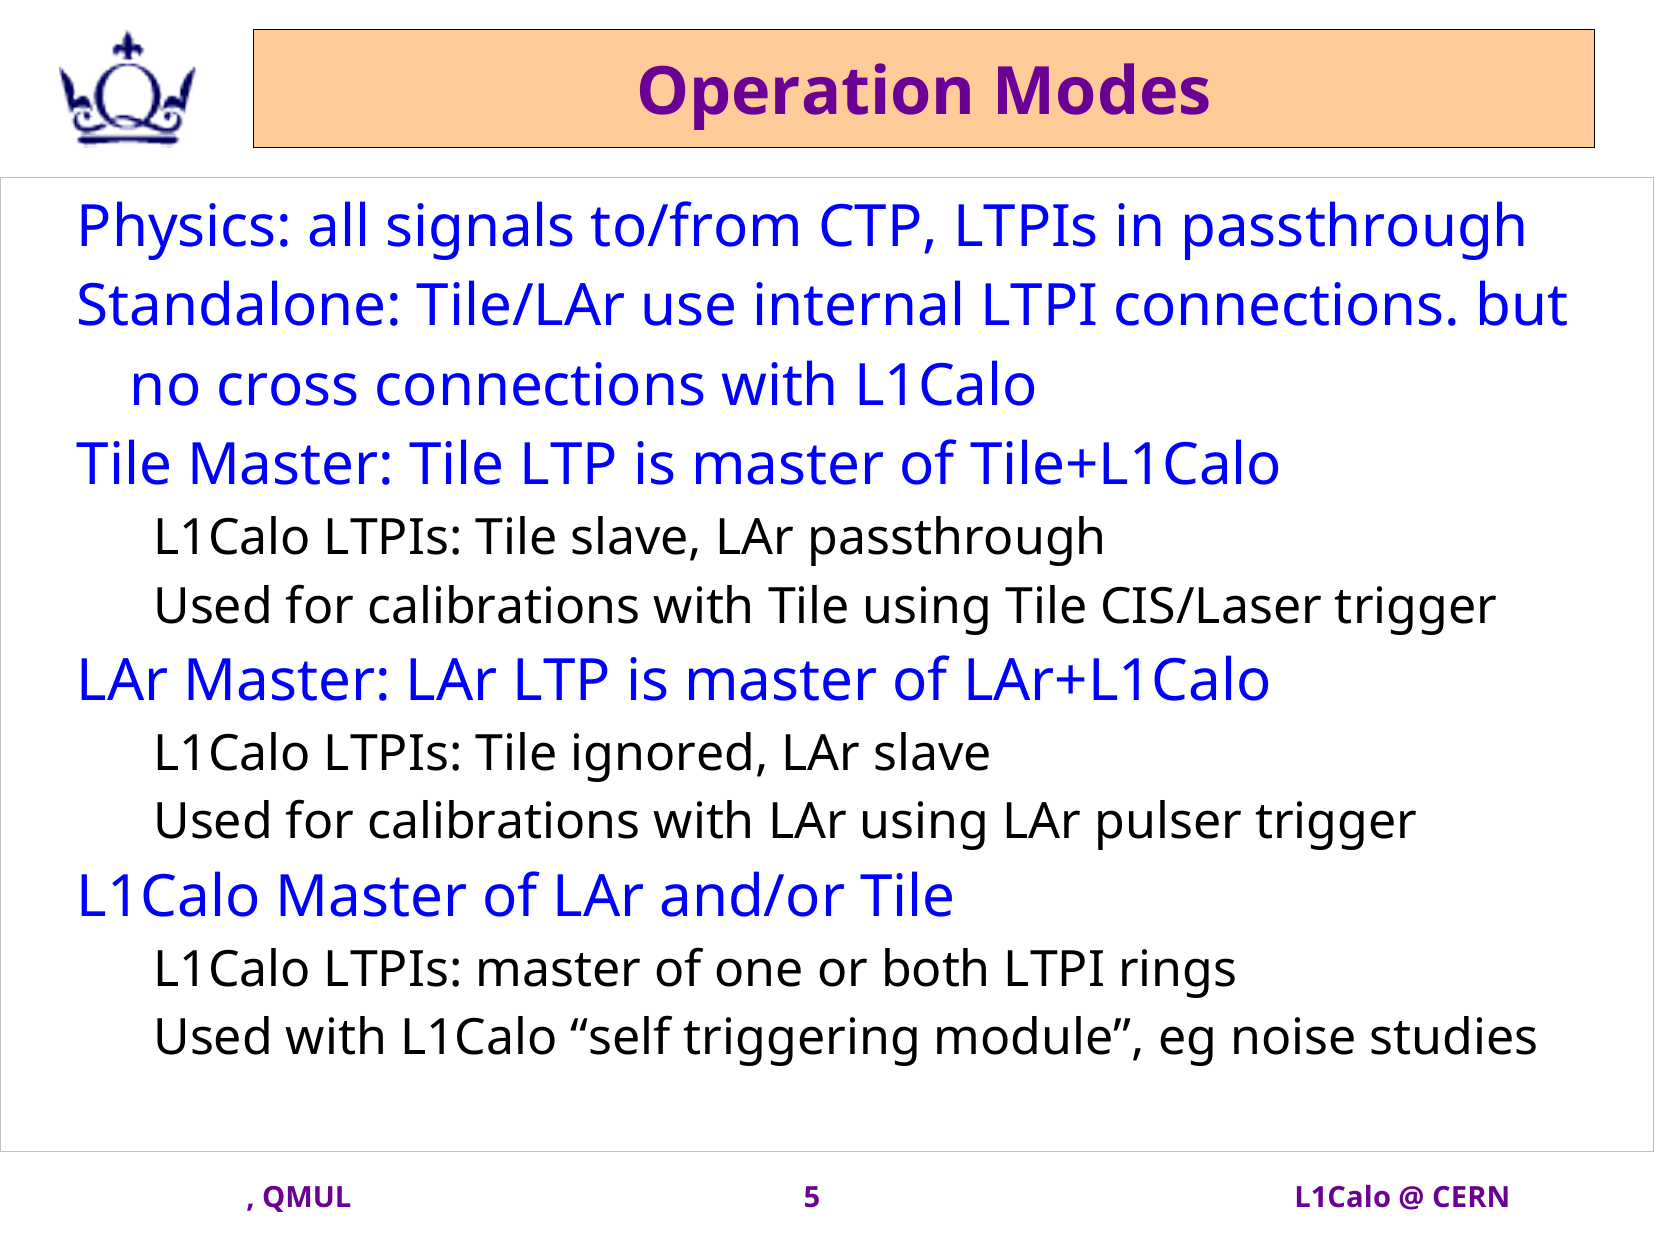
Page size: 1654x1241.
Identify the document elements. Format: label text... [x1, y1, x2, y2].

title Operation Modes [253, 29, 1595, 148]
picture [59, 29, 200, 148]
list Physics: all signals to/from CTP, LTPIs in passthrough Standalone: Tile/LAr use internal LTPI connections. but no cross connections with L1Calo Tile Master: Tile LTP is master of Tile+L1Calo L1Calo LTPIs: Tile slave, LAr passthrough Used for calibrations with Tile using Tile CIS/Laser trigger LAr Master: LAr LTP is master of LAr+L1Calo L1Calo LTPIs: Tile ignored, LAr slave Used for calibrations with LAr using LAr pulser trigger L1Calo Master of LAr and/or Tile L1Calo LTPIs: master of one or both LTPI rings Used with L1Calo “self triggering module”, eg noise studies [59, 184, 1603, 1104]
